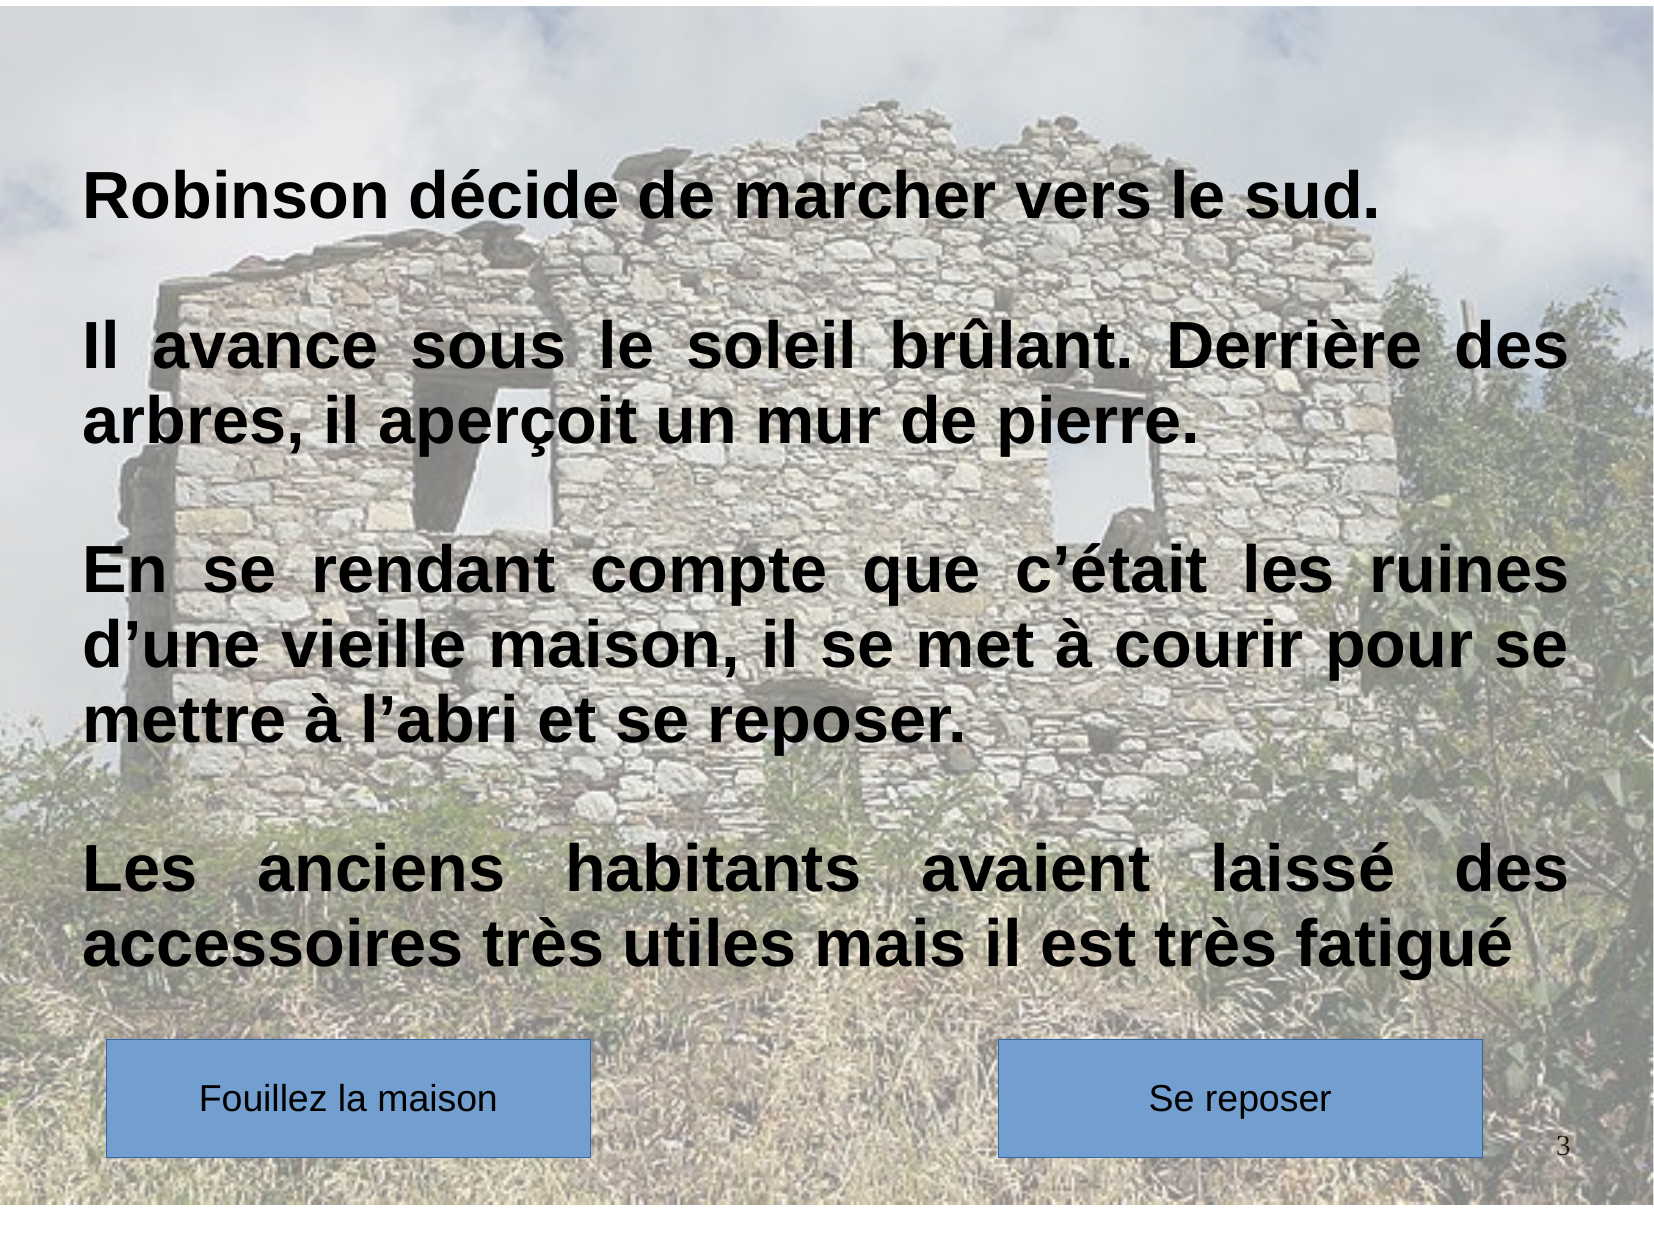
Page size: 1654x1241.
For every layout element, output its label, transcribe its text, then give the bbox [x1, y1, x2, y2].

text_box Se reposer [998, 1039, 1483, 1158]
subtitle Robinson décide de marcher vers le sud. Il avance sous le soleil brûlant. Derrière des arbres, il aperçoit un mur de pierre. En se rendant compte que c’était les ruines d’une vieille maison, il se met à courir pour se mettre à l’abri et se reposer. Les anciens habitants avaient laissé des accessoires très utiles mais il est très fatigué [82, 129, 1571, 1010]
text_box Fouillez la maison [106, 1039, 591, 1158]
picture [0, 6, 1654, 1205]
